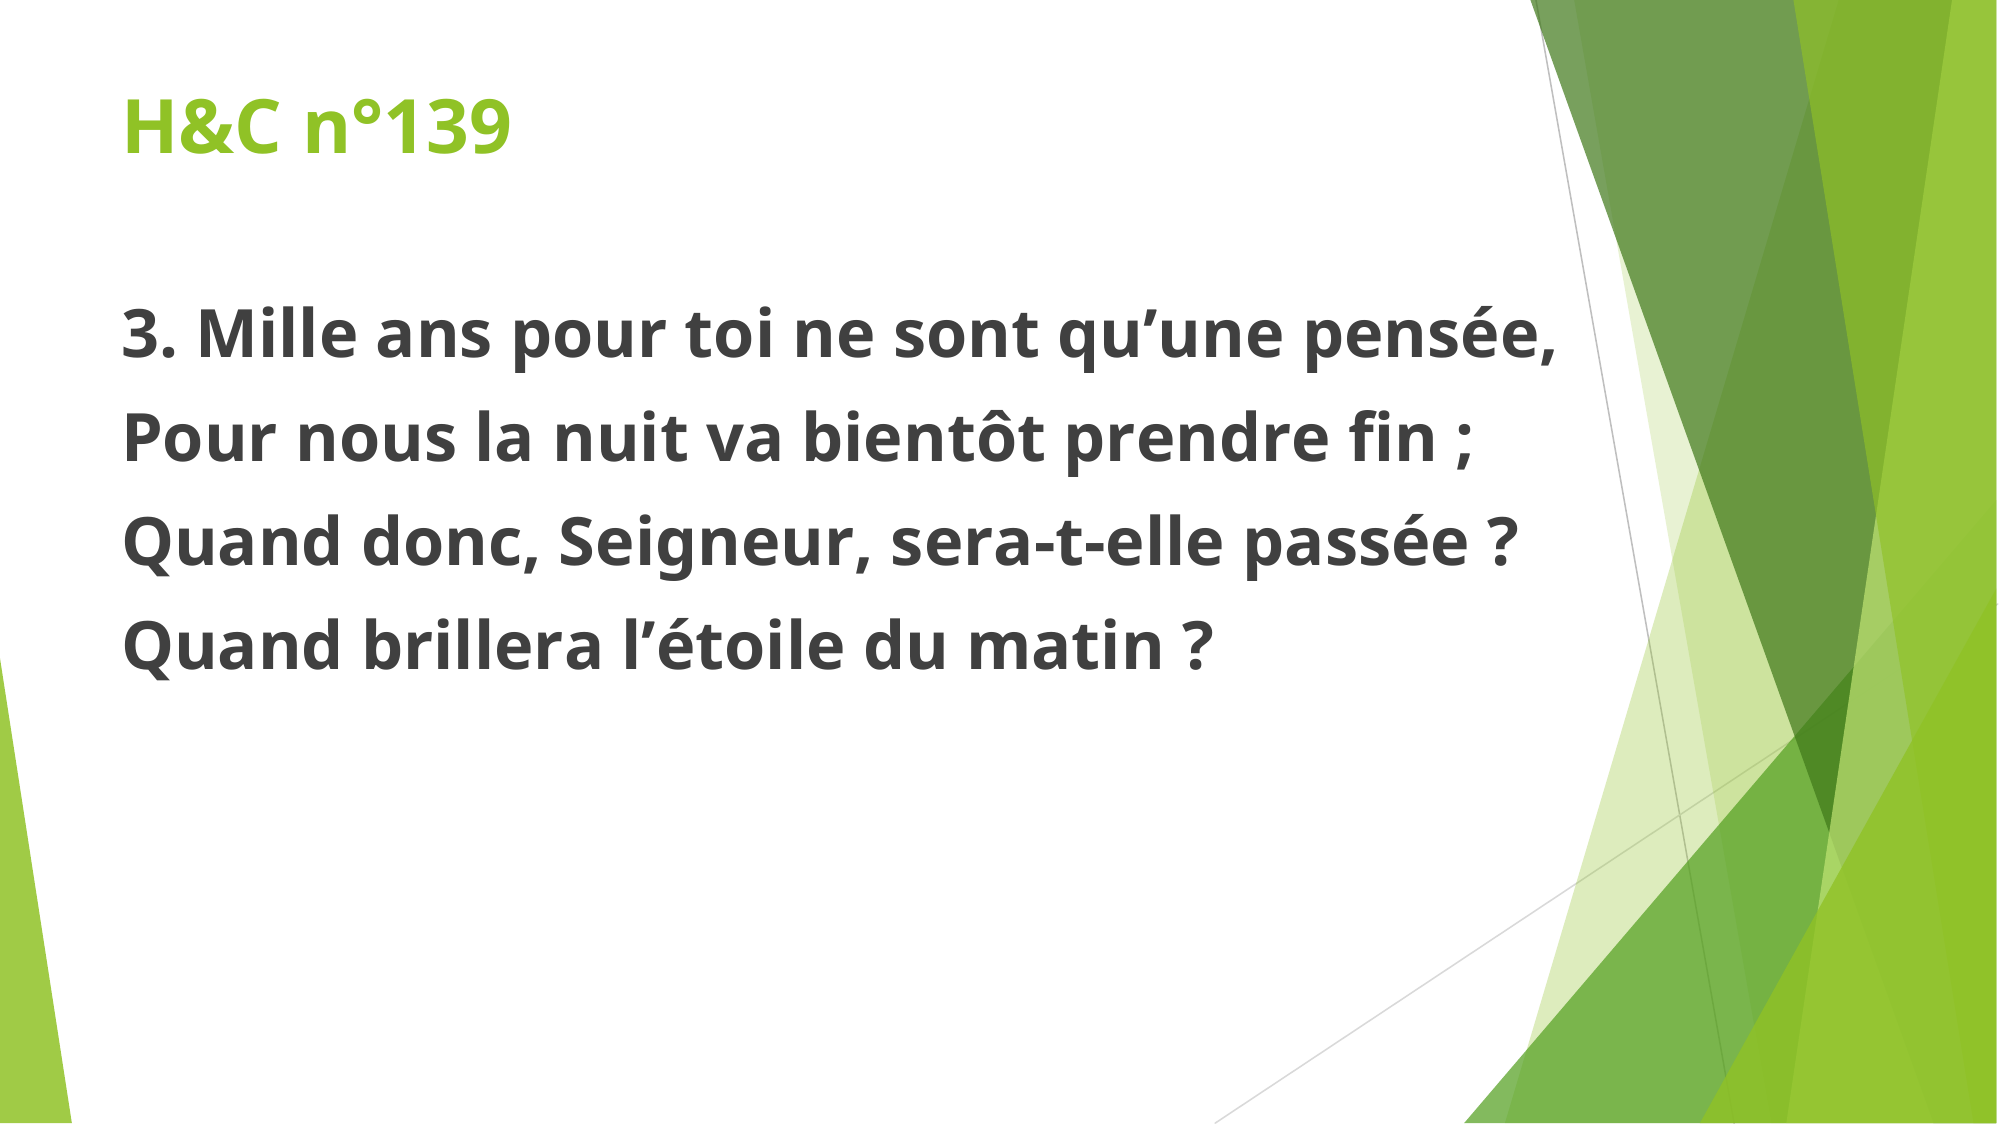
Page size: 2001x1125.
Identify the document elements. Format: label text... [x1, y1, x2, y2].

text_box 3. Mille ans pour toi ne sont qu’une pensée, Pour nous la nuit va bientôt prendre fin ; Quand donc, Seigneur, sera-t-elle passée ? Quand brillera l’étoile du matin ? [106, 271, 2001, 1037]
text_box H&C n°139 [106, 70, 1522, 178]
